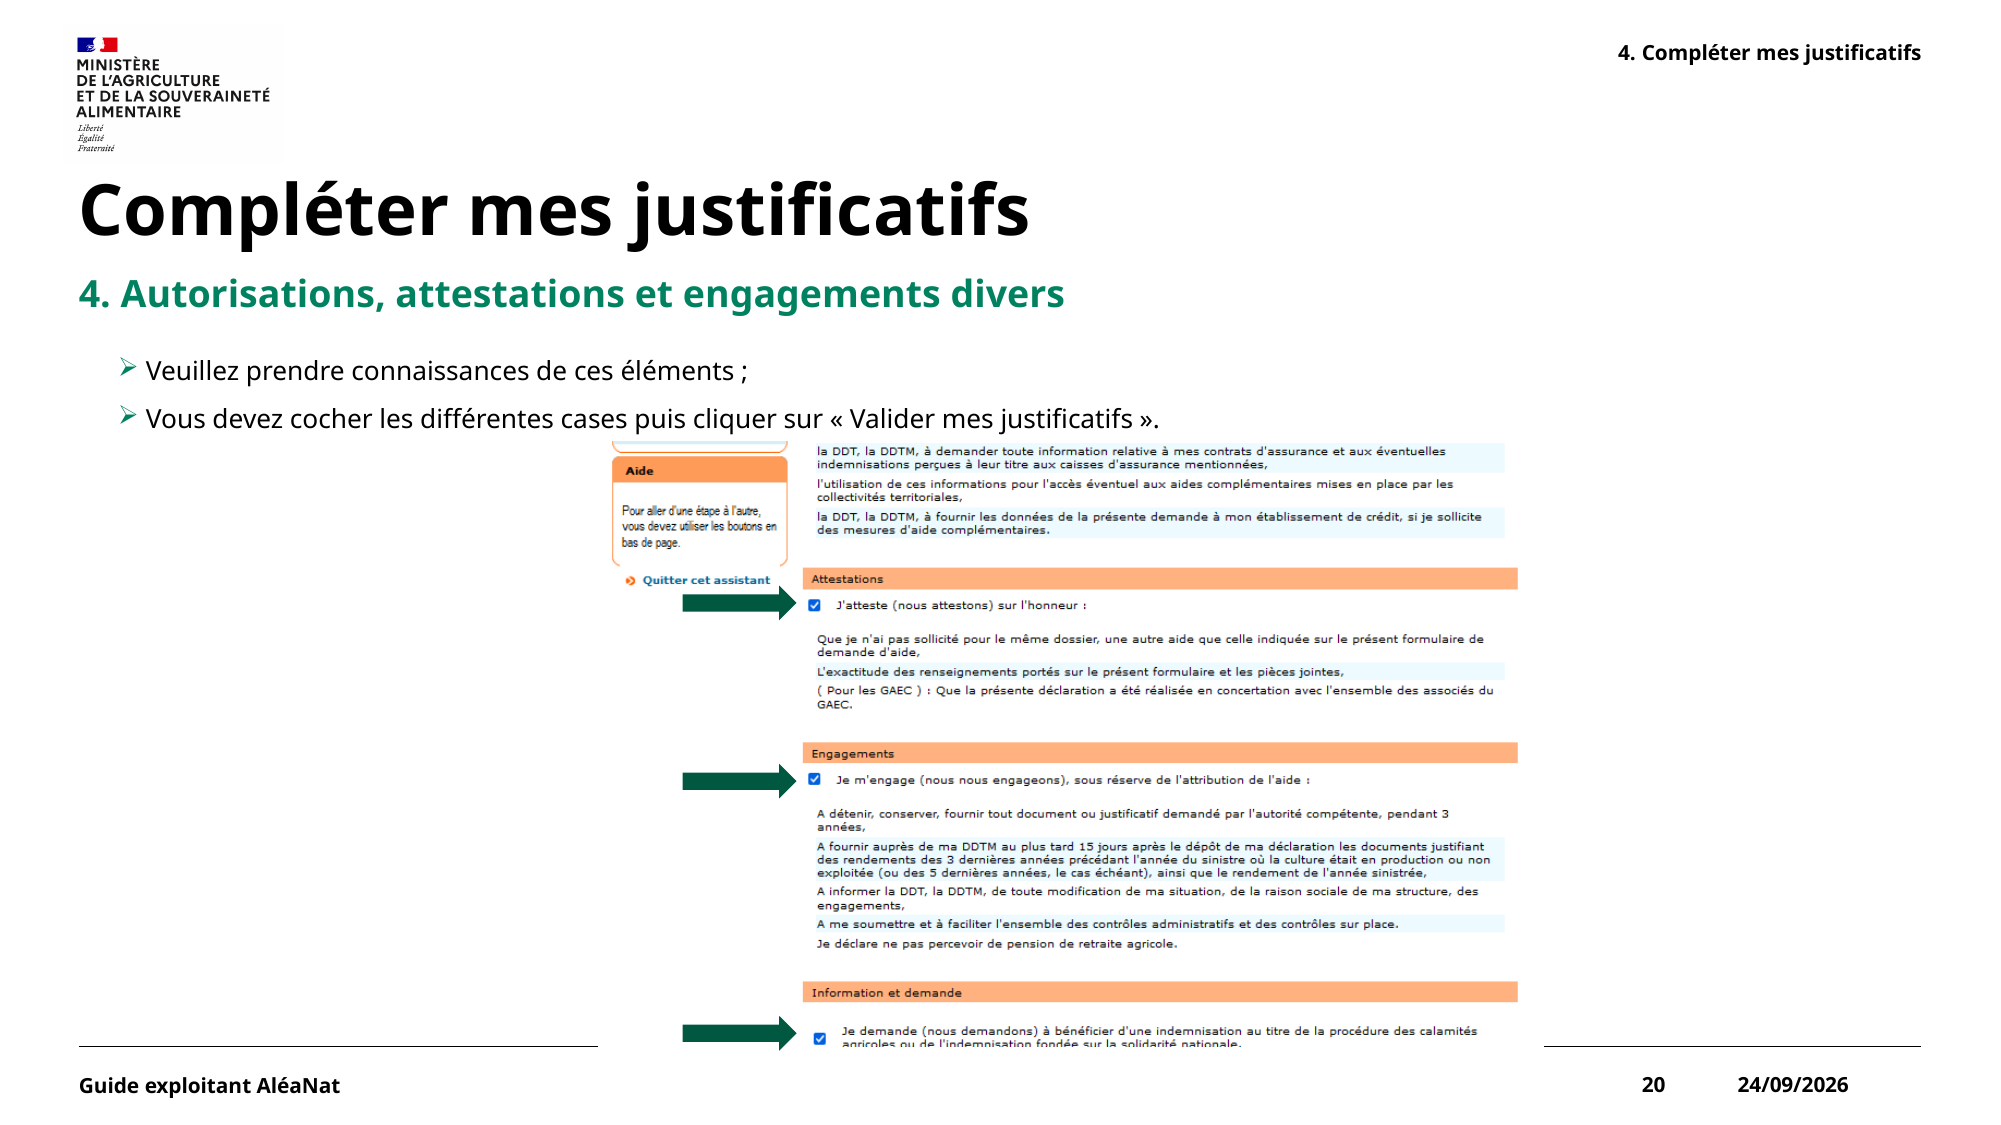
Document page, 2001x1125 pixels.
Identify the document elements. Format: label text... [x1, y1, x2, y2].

list 4. Autorisations, attestations et engagements divers [78, 270, 1922, 344]
picture [63, 23, 284, 165]
title Compléter mes justificatifs [78, 165, 1922, 260]
list Compléter mes justificatifs [724, 39, 1922, 119]
picture [598, 441, 1544, 1047]
footer Guide exploitant AléaNat [78, 1046, 1371, 1125]
list Veuillez prendre connaissances de ces éléments ; Vous devez cocher les différentes cases puis cliquer sur « Valider mes justificatifs ». [78, 354, 1922, 1034]
